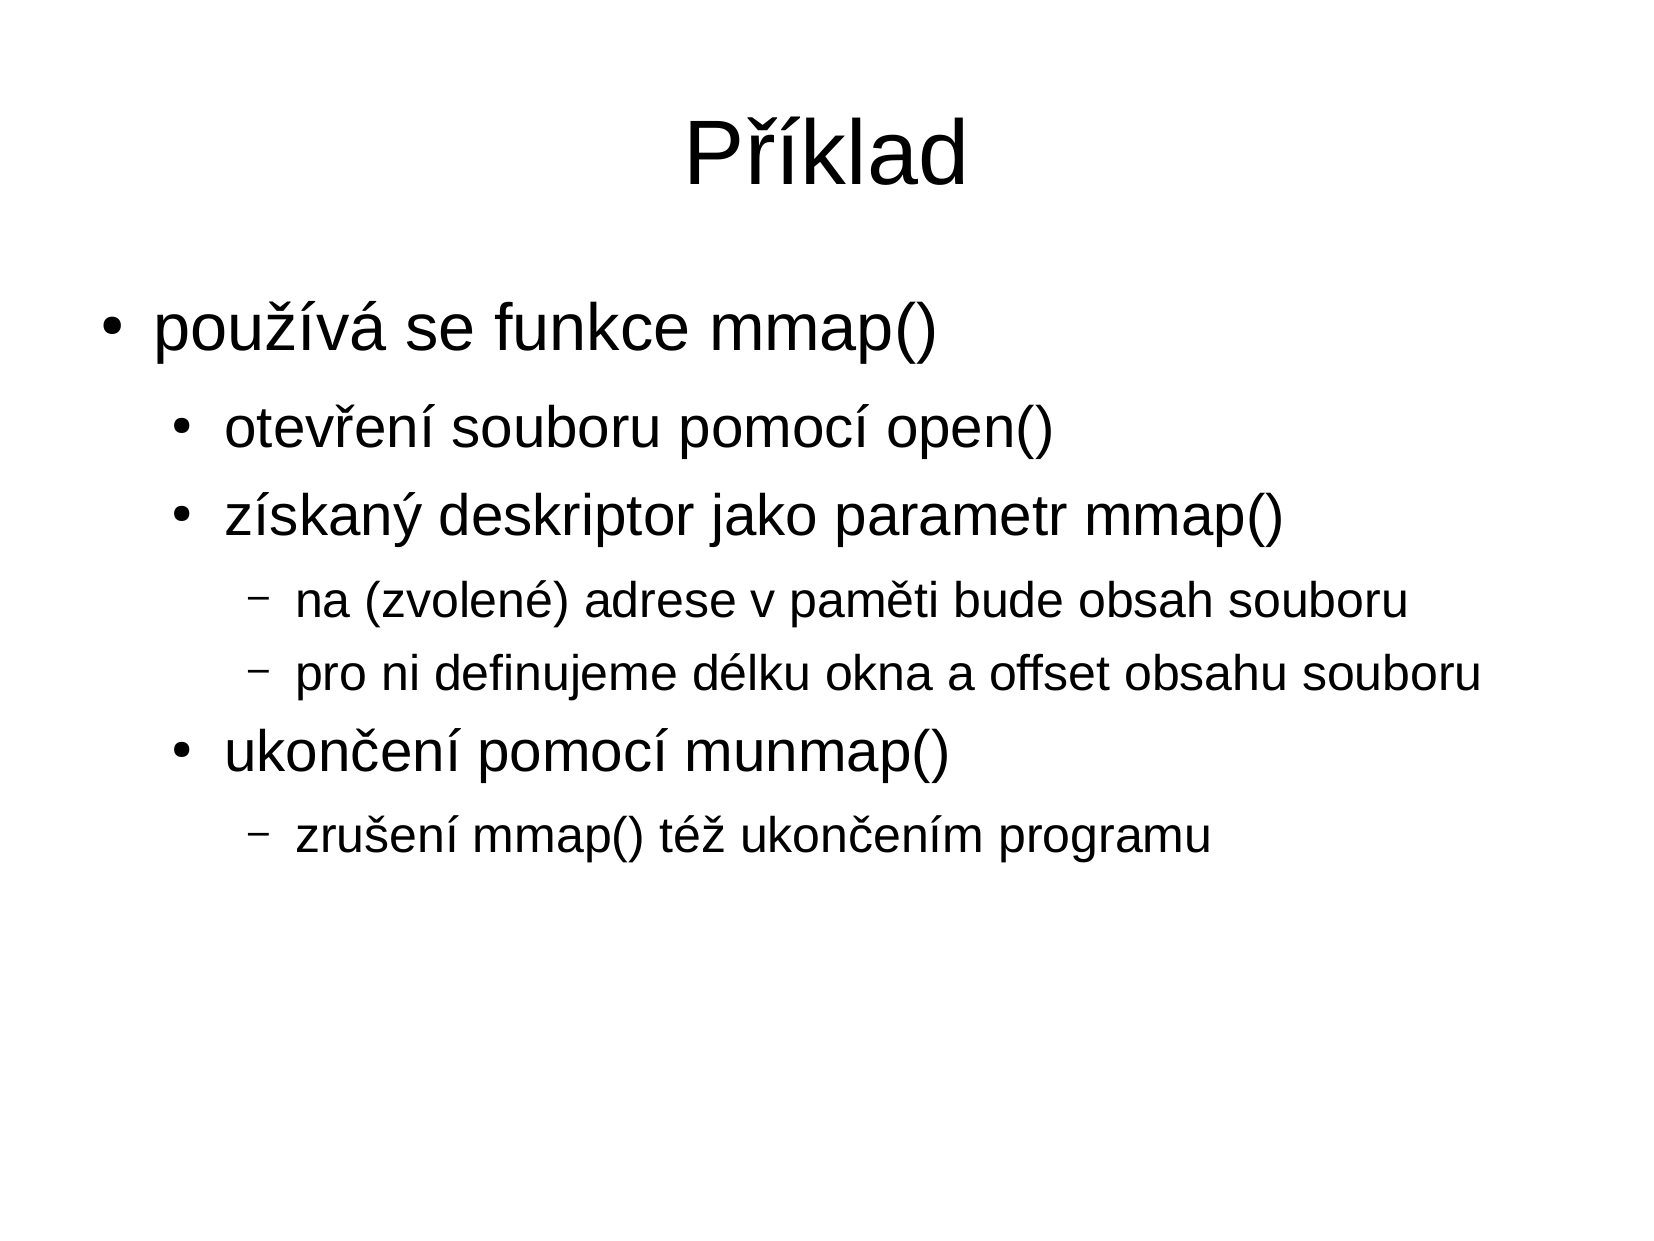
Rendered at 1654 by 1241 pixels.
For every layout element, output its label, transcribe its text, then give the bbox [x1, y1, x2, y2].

title Příklad [82, 49, 1571, 257]
list používá se funkce mmap() otevření souboru pomocí open() získaný deskriptor jako parametr mmap() na (zvolené) adrese v paměti bude obsah souboru pro ni definujeme délku okna a offset obsahu souboru ukončení pomocí munmap() zrušení mmap() též ukončením programu [82, 290, 1571, 1109]
